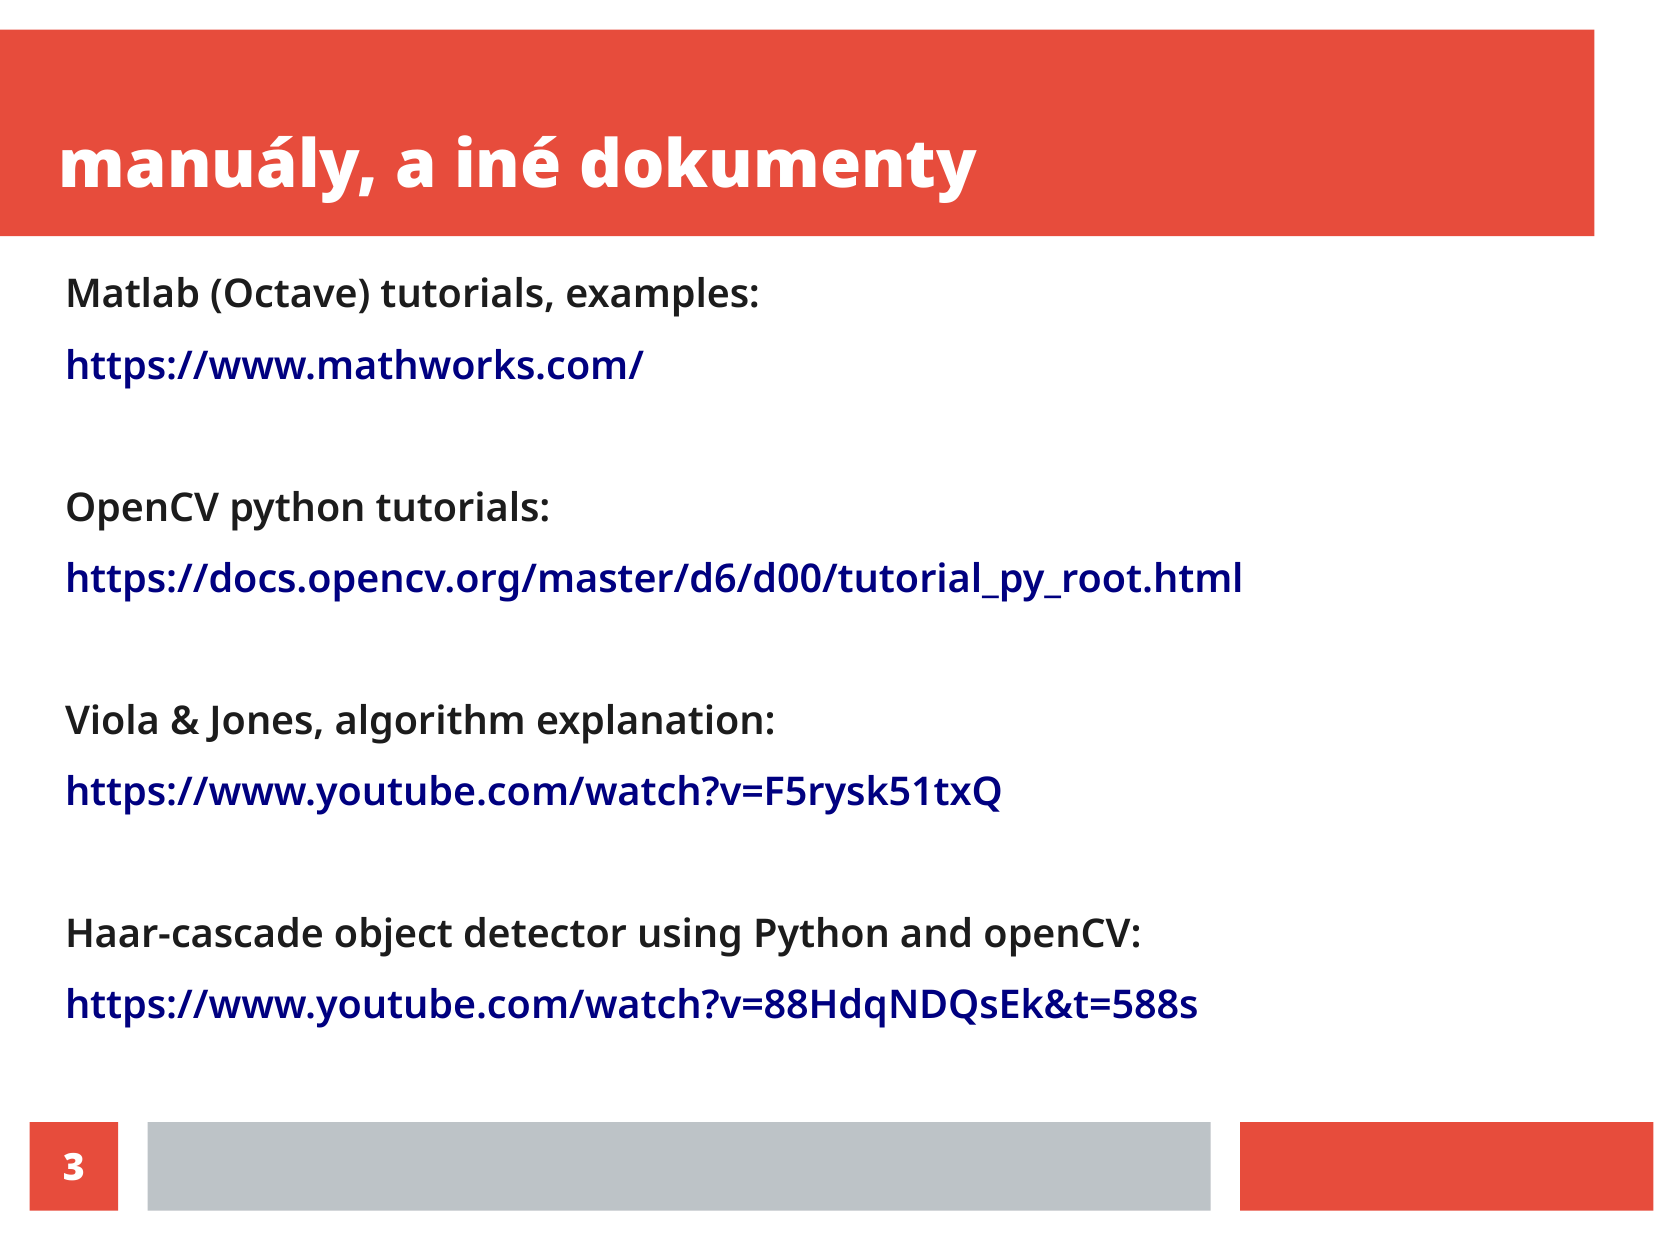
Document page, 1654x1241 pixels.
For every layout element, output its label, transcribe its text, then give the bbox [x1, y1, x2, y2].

list Matlab (Octave) tutorials, examples: https://www.mathworks.com/ OpenCV python tutorials: https://docs.opencv.org/master/d6/d00/tutorial_py_root.html Viola & Jones, algorithm explanation: https://www.youtube.com/watch?v=F5rysk51txQ Haar-cascade object detector using Python and openCV: https://www.youtube.com/watch?v=88HdqNDQsEk&t=588s [64, 265, 1571, 1034]
title manuály, a iné dokumenty [59, 59, 1595, 207]
